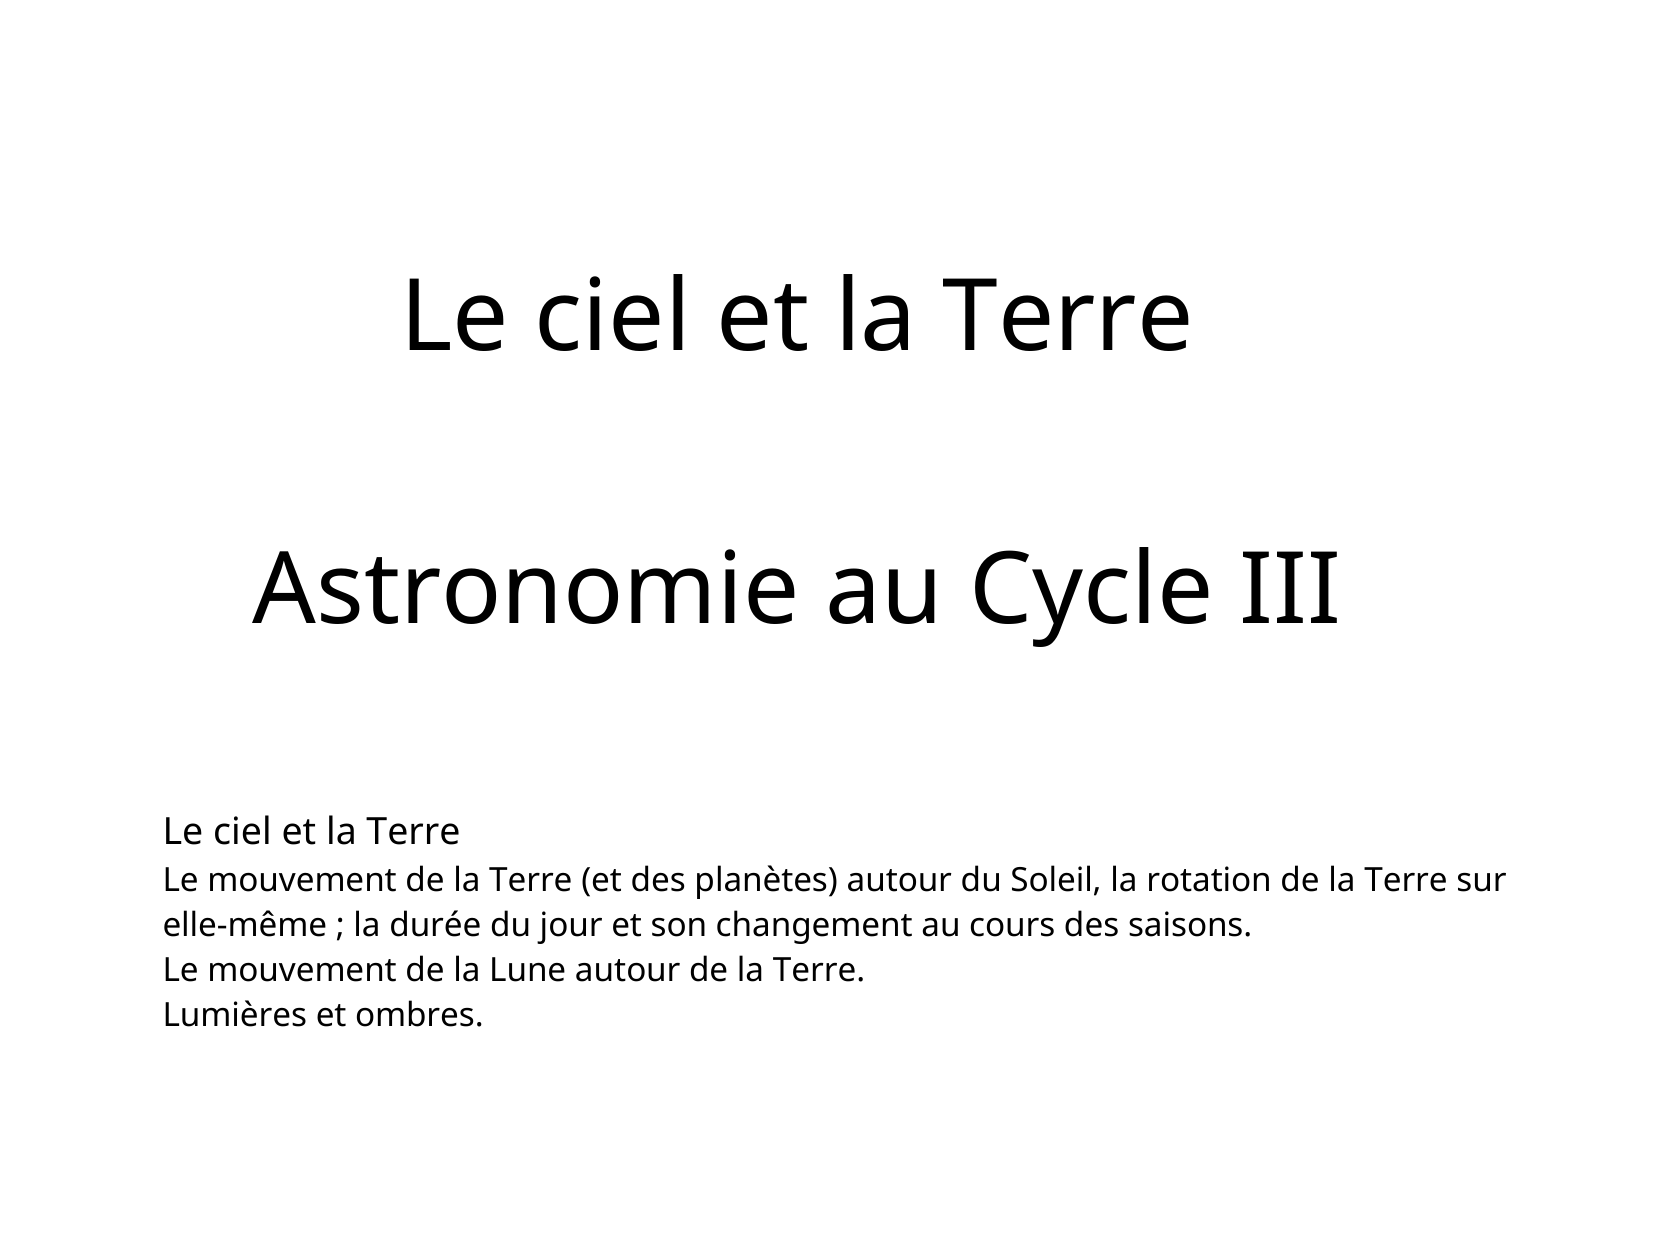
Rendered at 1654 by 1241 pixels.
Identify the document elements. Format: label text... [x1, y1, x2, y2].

text_box Le ciel et la Terre Le mouvement de la Terre (et des planètes) autour du Soleil, la rotation de la Terre sur elle-même ; la durée du jour et son changement au cours des saisons. Le mouvement de la Lune autour de la Terre. Lumières et ombres. [147, 797, 1536, 1012]
text_box Le ciel et la Terre Astronomie au Cycle III [177, 236, 1418, 602]
